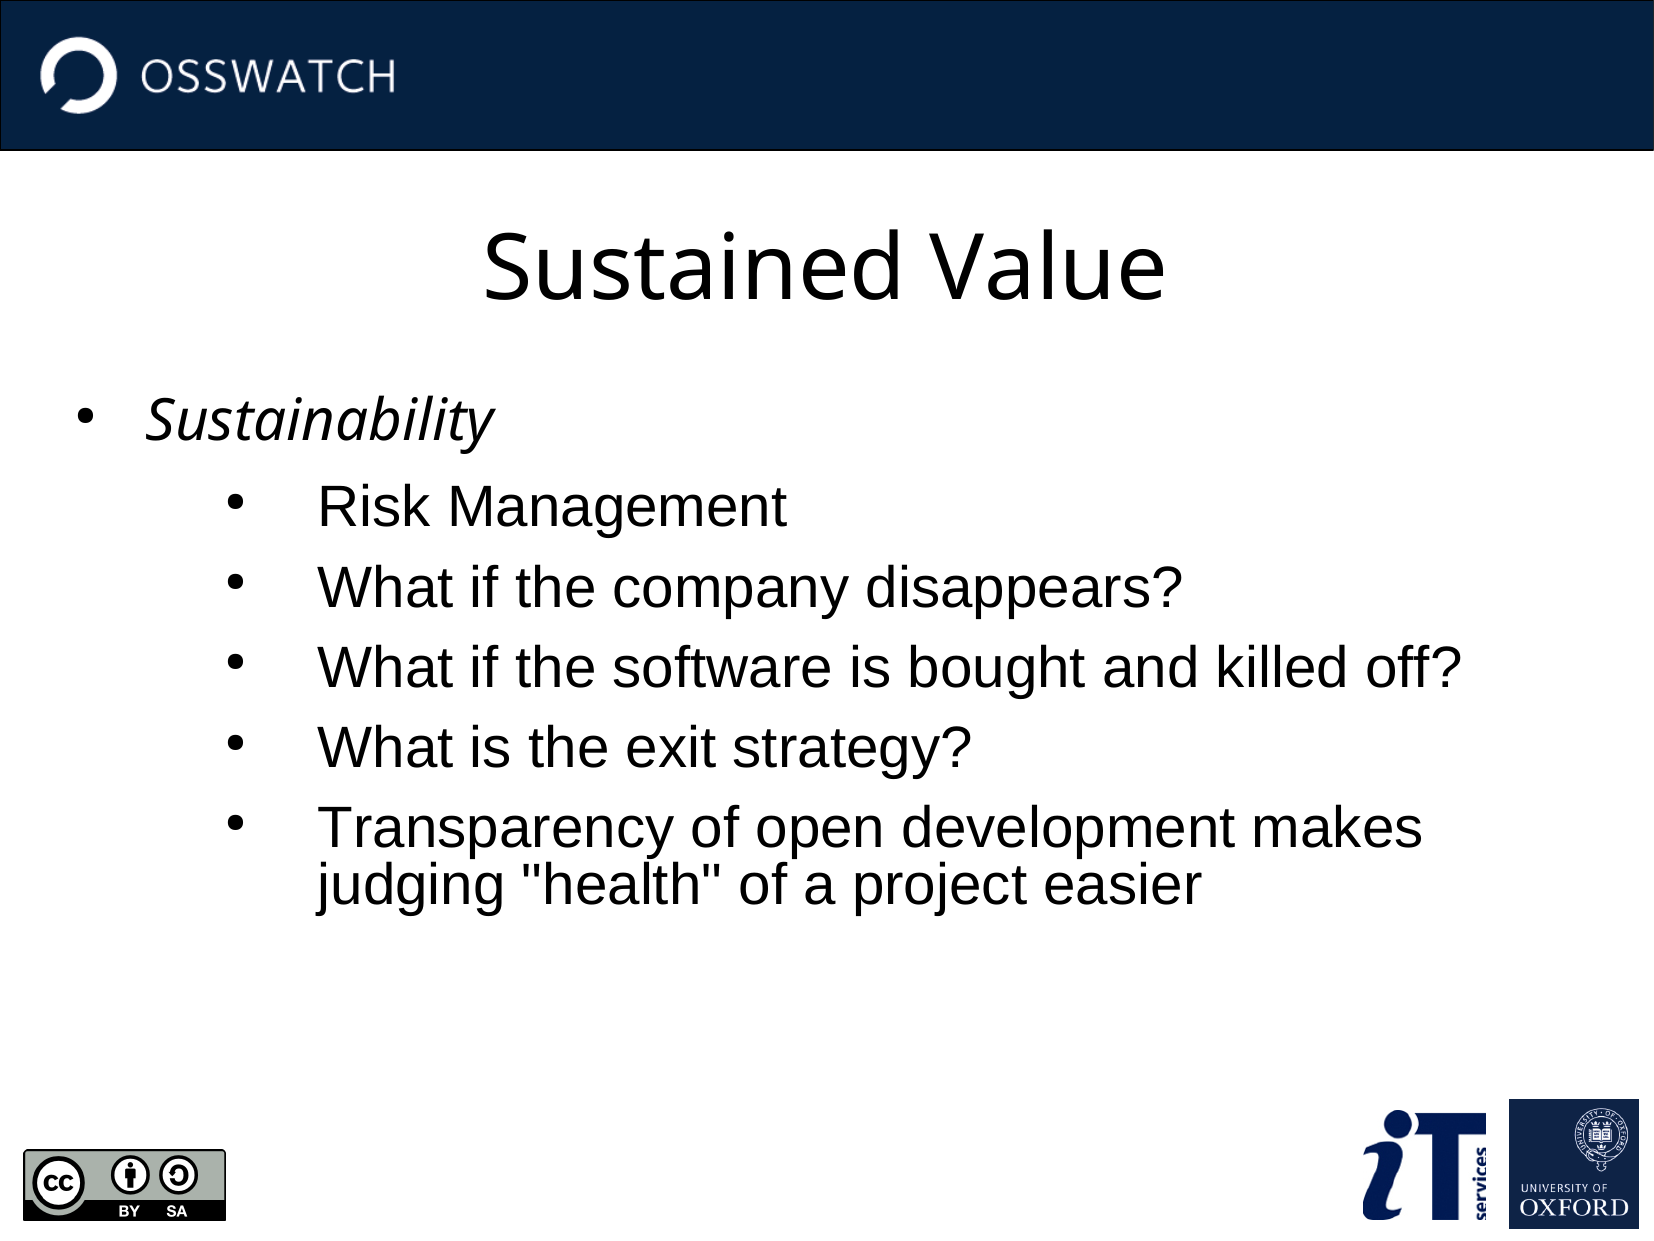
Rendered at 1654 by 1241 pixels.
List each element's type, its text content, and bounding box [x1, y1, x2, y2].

picture [12, 12, 426, 141]
picture [23, 1149, 226, 1221]
list Sustainability Risk Management What if the company disappears? What if the software is bought and killed off? What is the exit strategy? Transparency of open development makes judging "health" of a project easier [75, 395, 1563, 1151]
picture [1509, 1099, 1639, 1229]
picture [1363, 1151, 1486, 1220]
title Sustained Value [82, 169, 1570, 376]
